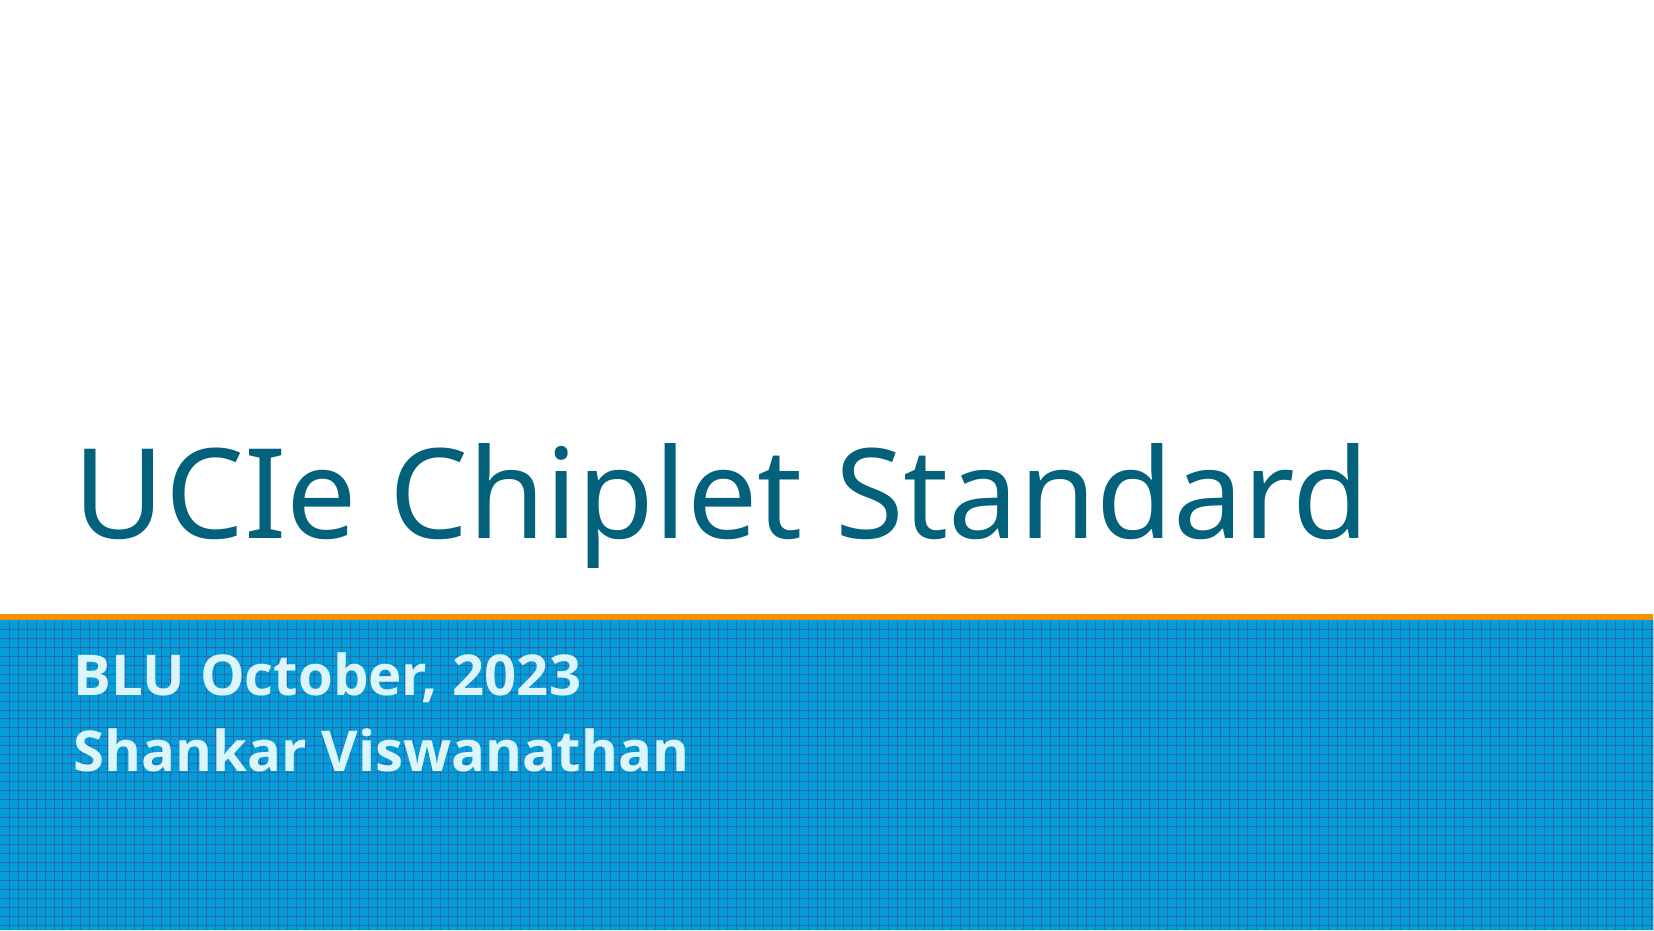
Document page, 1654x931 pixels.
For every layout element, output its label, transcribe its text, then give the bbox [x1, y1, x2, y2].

subtitle BLU October, 2023 Shankar Viswanathan [73, 634, 1551, 827]
title UCIe Chiplet Standard [73, 44, 1551, 576]
